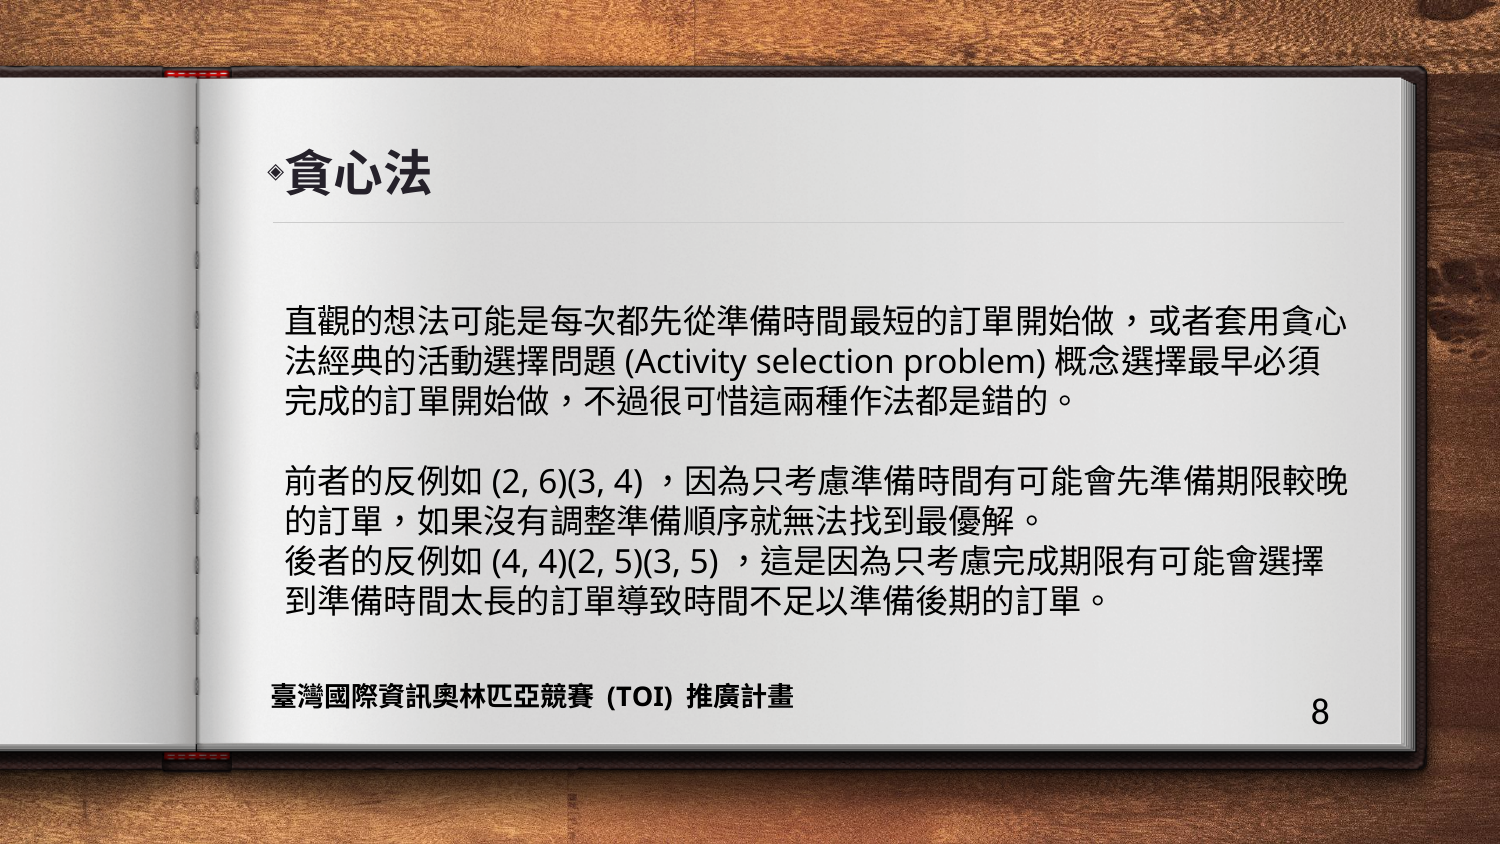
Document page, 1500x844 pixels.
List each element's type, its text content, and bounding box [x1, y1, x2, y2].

text_box [1295, 672, 1386, 737]
list 貪心法 [252, 126, 1194, 216]
text_box 直觀的想法可能是每次都先從準備時間最短的訂單開始做，或者套用貪心法經典的活動選擇問題(Activity selection problem)概念選擇最早必須完成的訂單開始做，不過很可惜這兩種作法都是錯的。 前者的反例如(2, 6)(3, 4)，因為只考慮準備時間有可能會先準備期限較晚的訂單，如果沒有調整準備順序就無法找到最優解。 後者的反例如(4, 4)(2, 5)(3, 5)，這是因為只考慮完成期限有可能會選擇到準備時間太長的訂單導致時間不足以準備後期的訂單。 [269, 293, 1367, 632]
